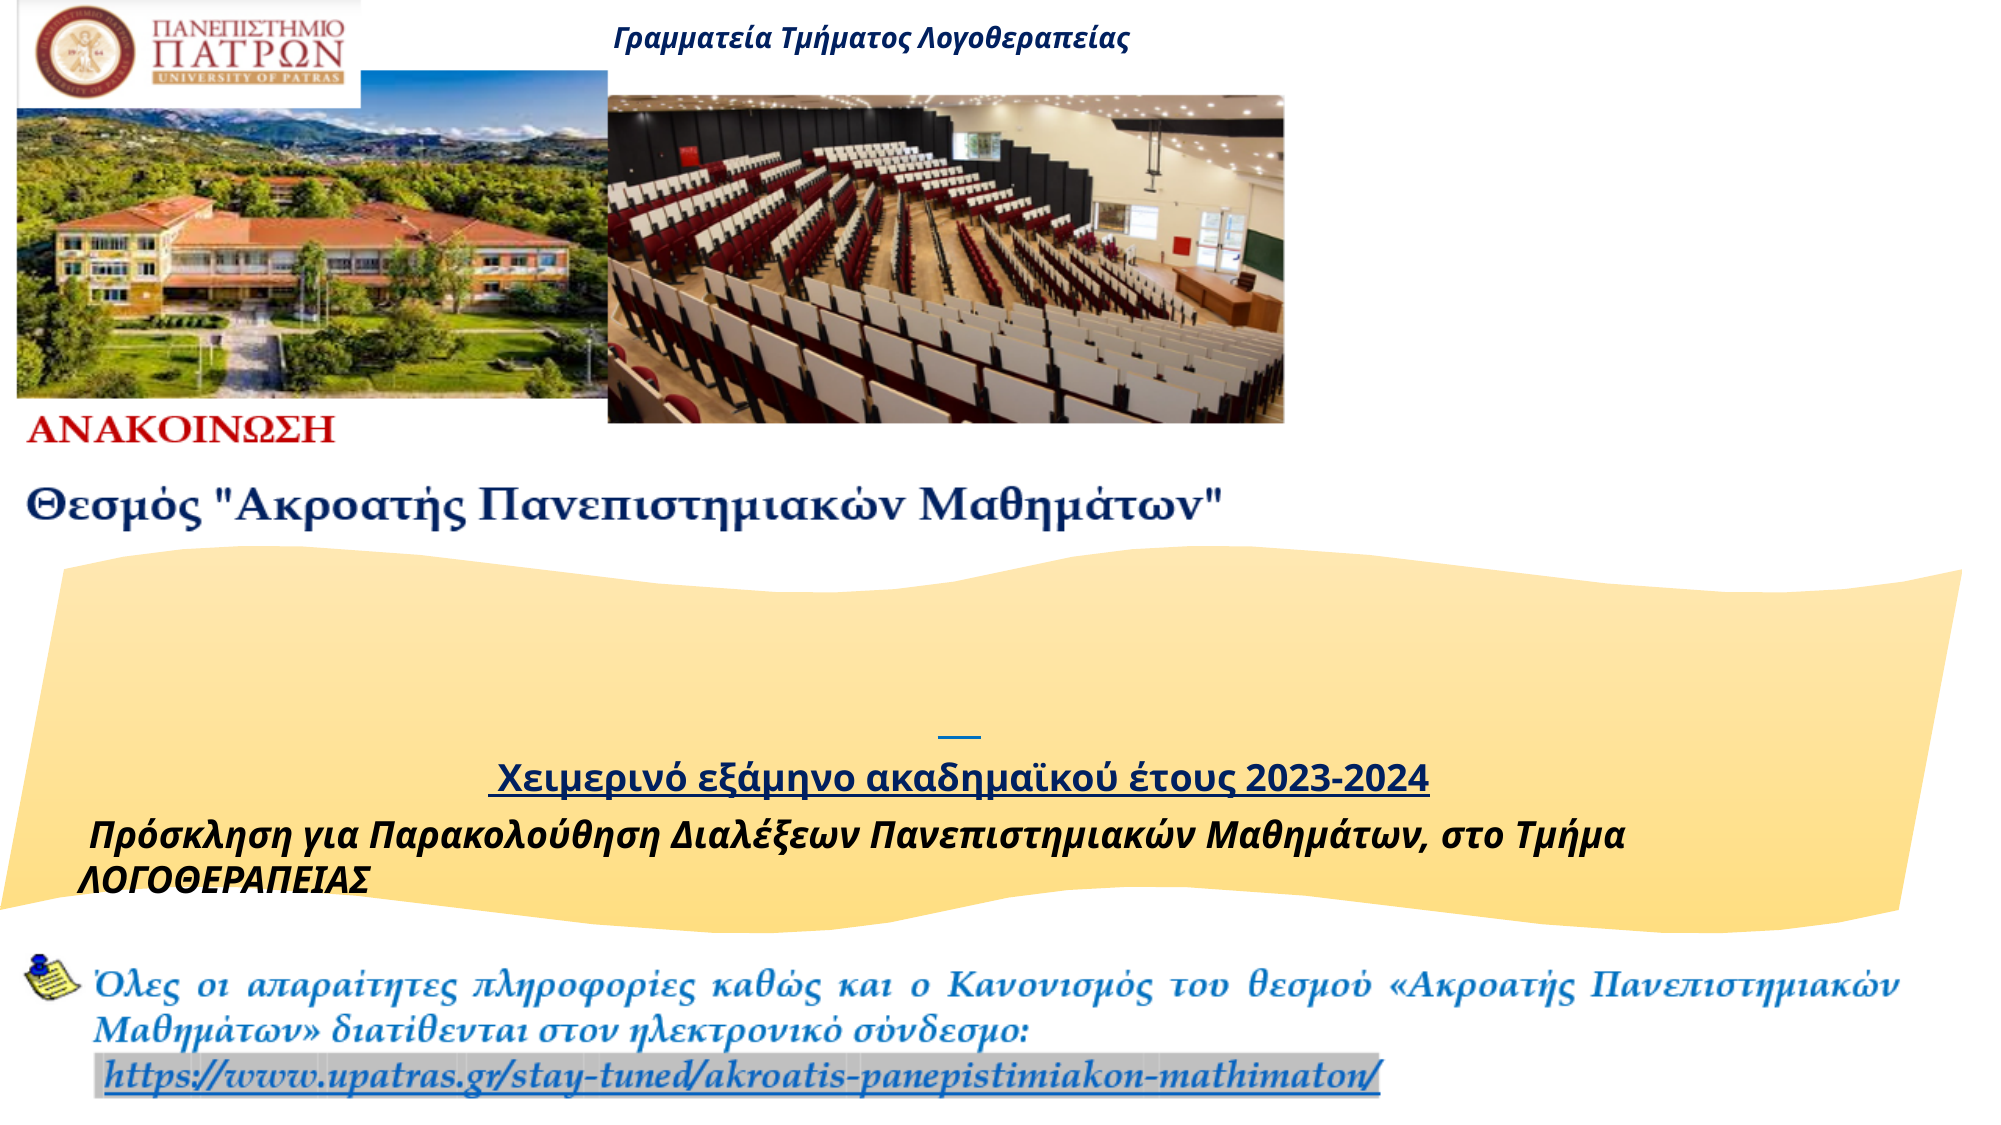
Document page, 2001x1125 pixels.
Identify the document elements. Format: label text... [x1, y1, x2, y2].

text_box Χειμερινό εξάμηνο ακαδημαϊκού έτους 2023-2024 Πρόσκληση για Παρακολούθηση Διαλέξεων Πανεπιστημιακών Μαθημάτων, στο Τμήμα ΛΟΓΟΘΕΡΑΠΕΙΑΣ Οι ενδιαφερόμενοι υποβάλλουν αίτηση ηλεκτρονικά, με βάση τα προσωπικά τους ενδιαφέροντα, από 01/09/2023 έως 24/09/2023, για το προσεχές χειμερινό εξάμηνο στο σύνδεσμο: http://auditor.upatras.gr/ [0, 545, 1963, 934]
text_box Γραμματεία Τμήματος Λογοθεραπείας [598, 12, 1976, 63]
picture [3, 934, 1972, 1116]
picture [0, 0, 1976, 533]
